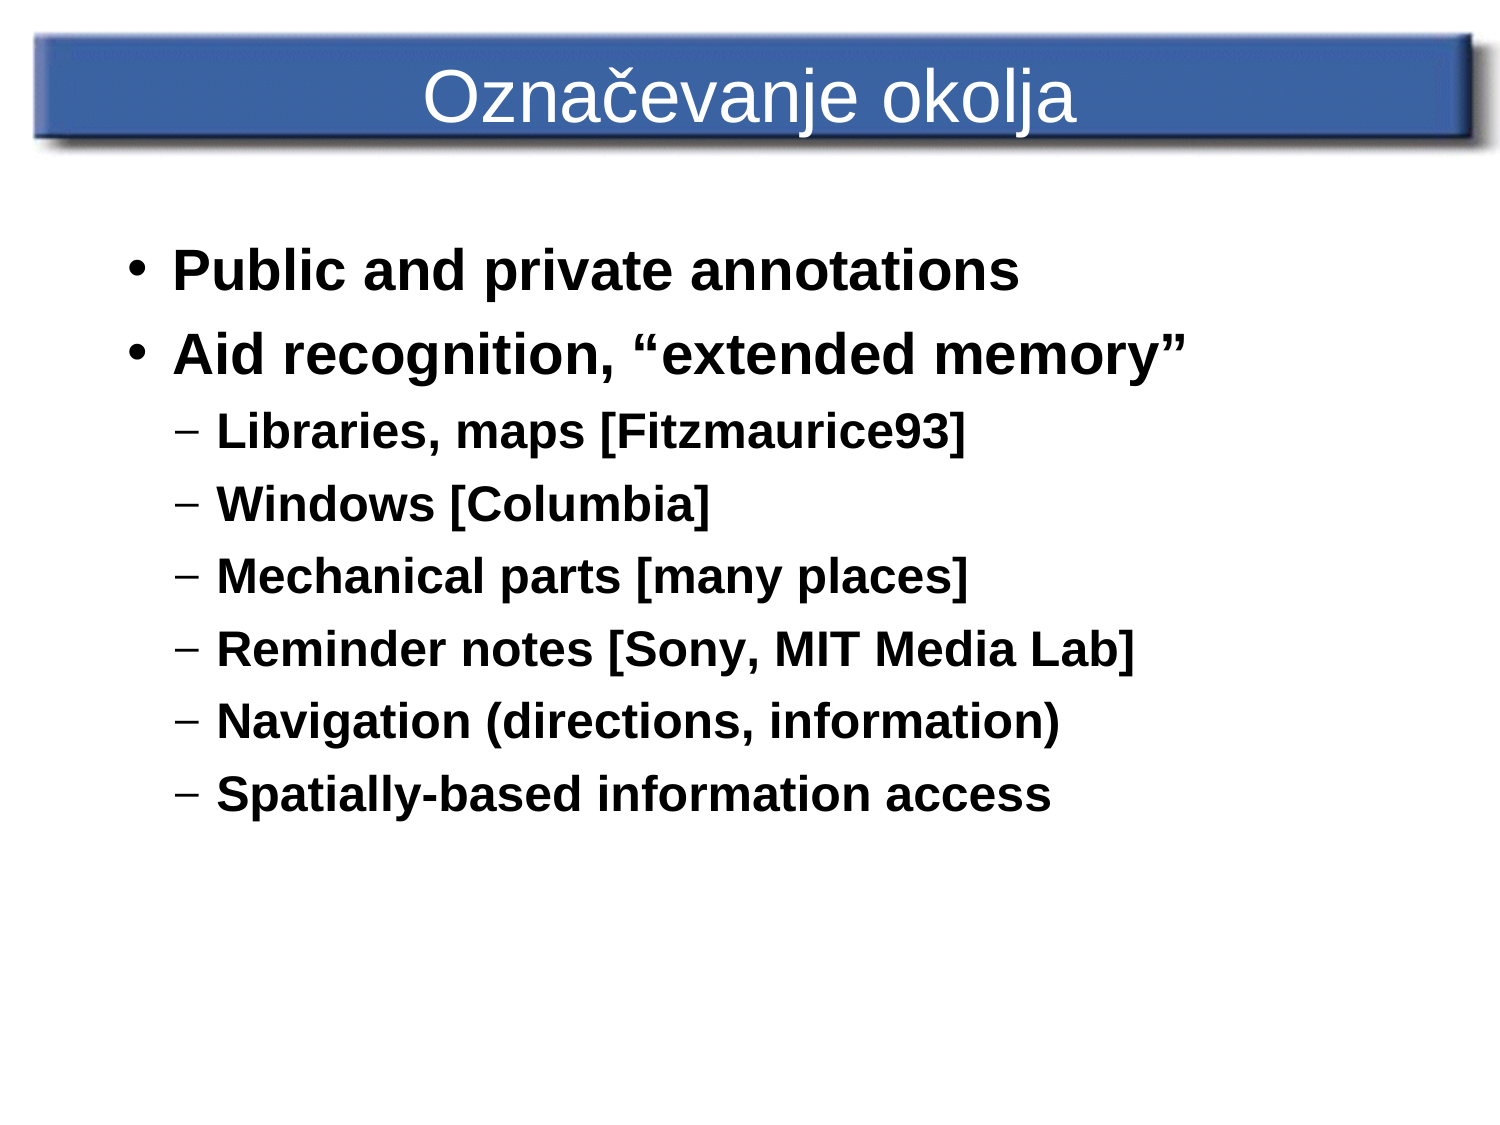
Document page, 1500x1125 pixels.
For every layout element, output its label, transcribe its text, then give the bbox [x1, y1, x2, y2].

list Public and private annotations Aid recognition, “extended memory” Libraries, maps [Fitzmaurice93] Windows [Columbia] Mechanical parts [many places] Reminder notes [Sony, MIT Media Lab] Navigation (directions, information) Spatially-based information access [112, 224, 1388, 963]
title Označevanje okolja [64, 31, 1436, 169]
picture [32, 30, 1500, 158]
